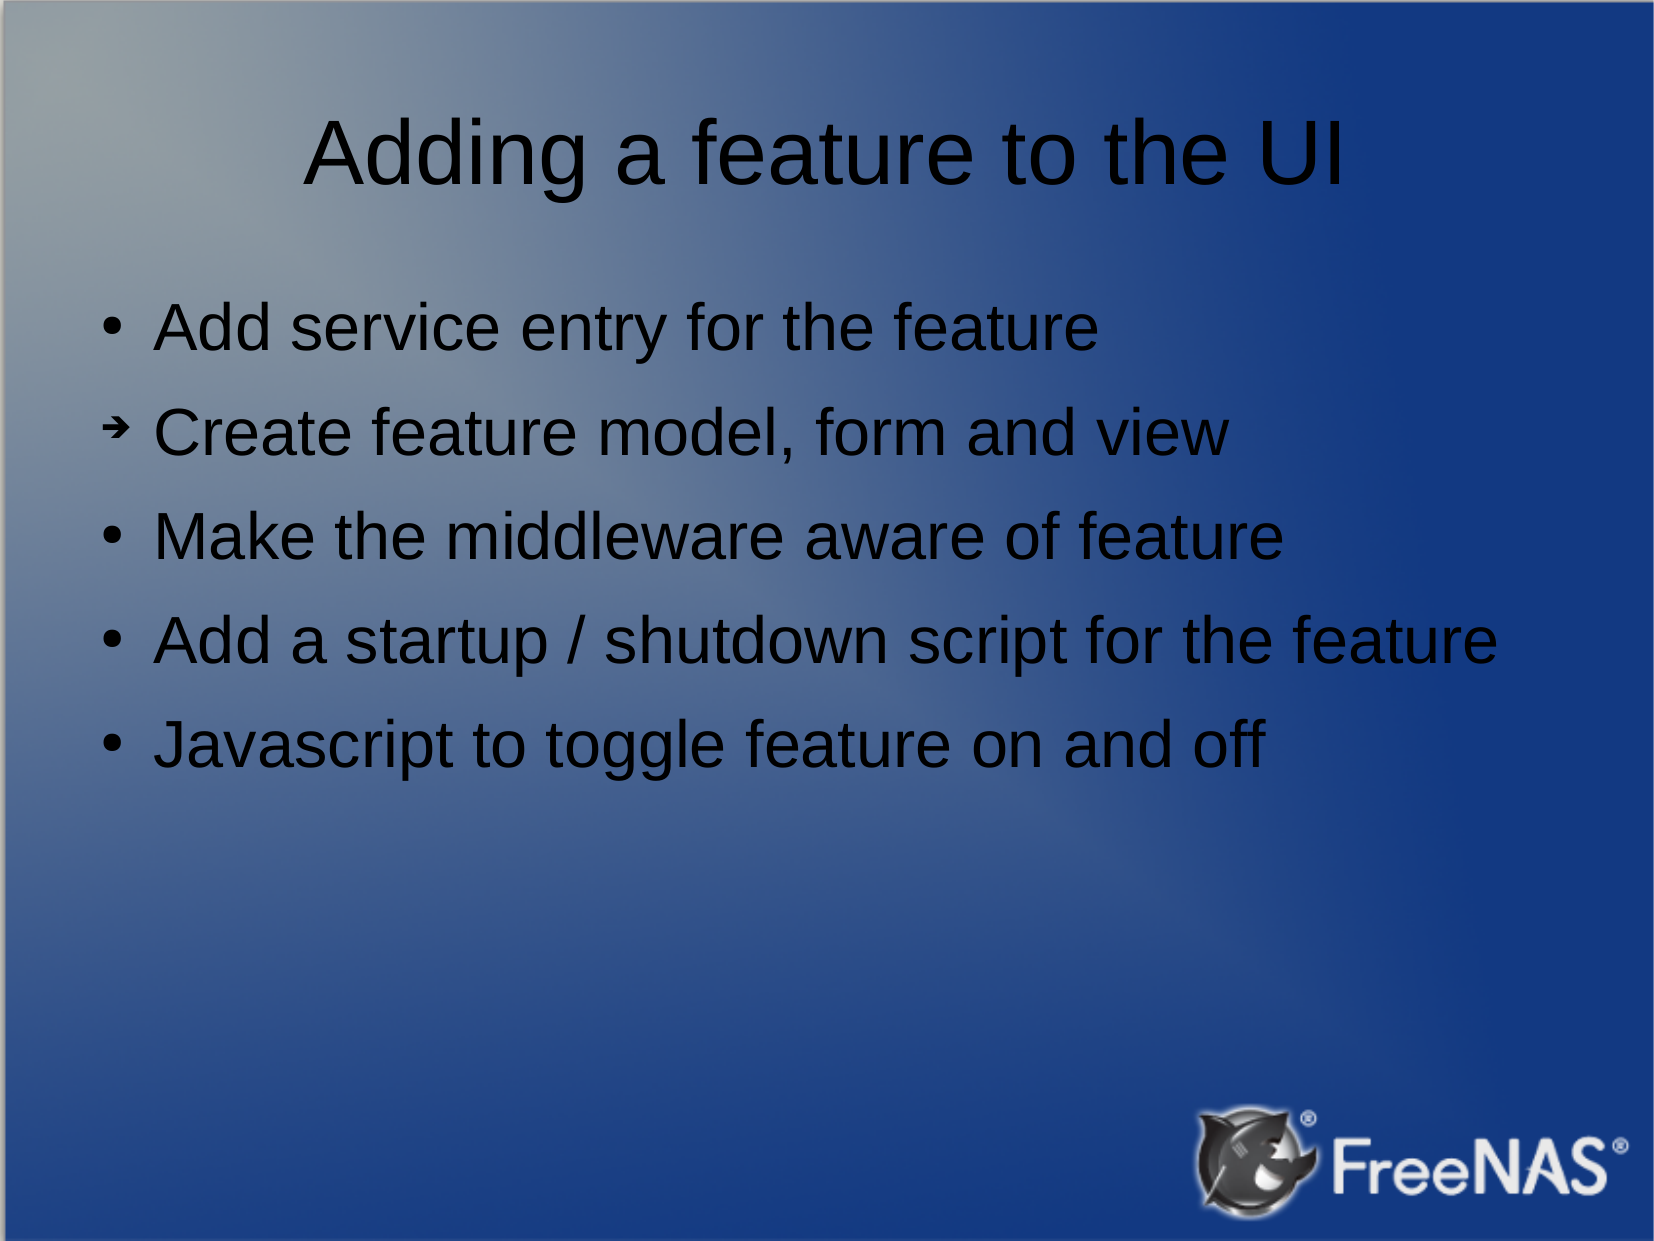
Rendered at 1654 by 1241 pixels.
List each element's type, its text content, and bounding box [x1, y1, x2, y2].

list Add service entry for the feature Create feature model, form and view Make the middleware aware of feature Add a startup / shutdown script for the feature Javascript to toggle feature on and off [82, 290, 1571, 1010]
picture [0, 0, 1654, 1241]
title Adding a feature to the UI [82, 49, 1571, 257]
